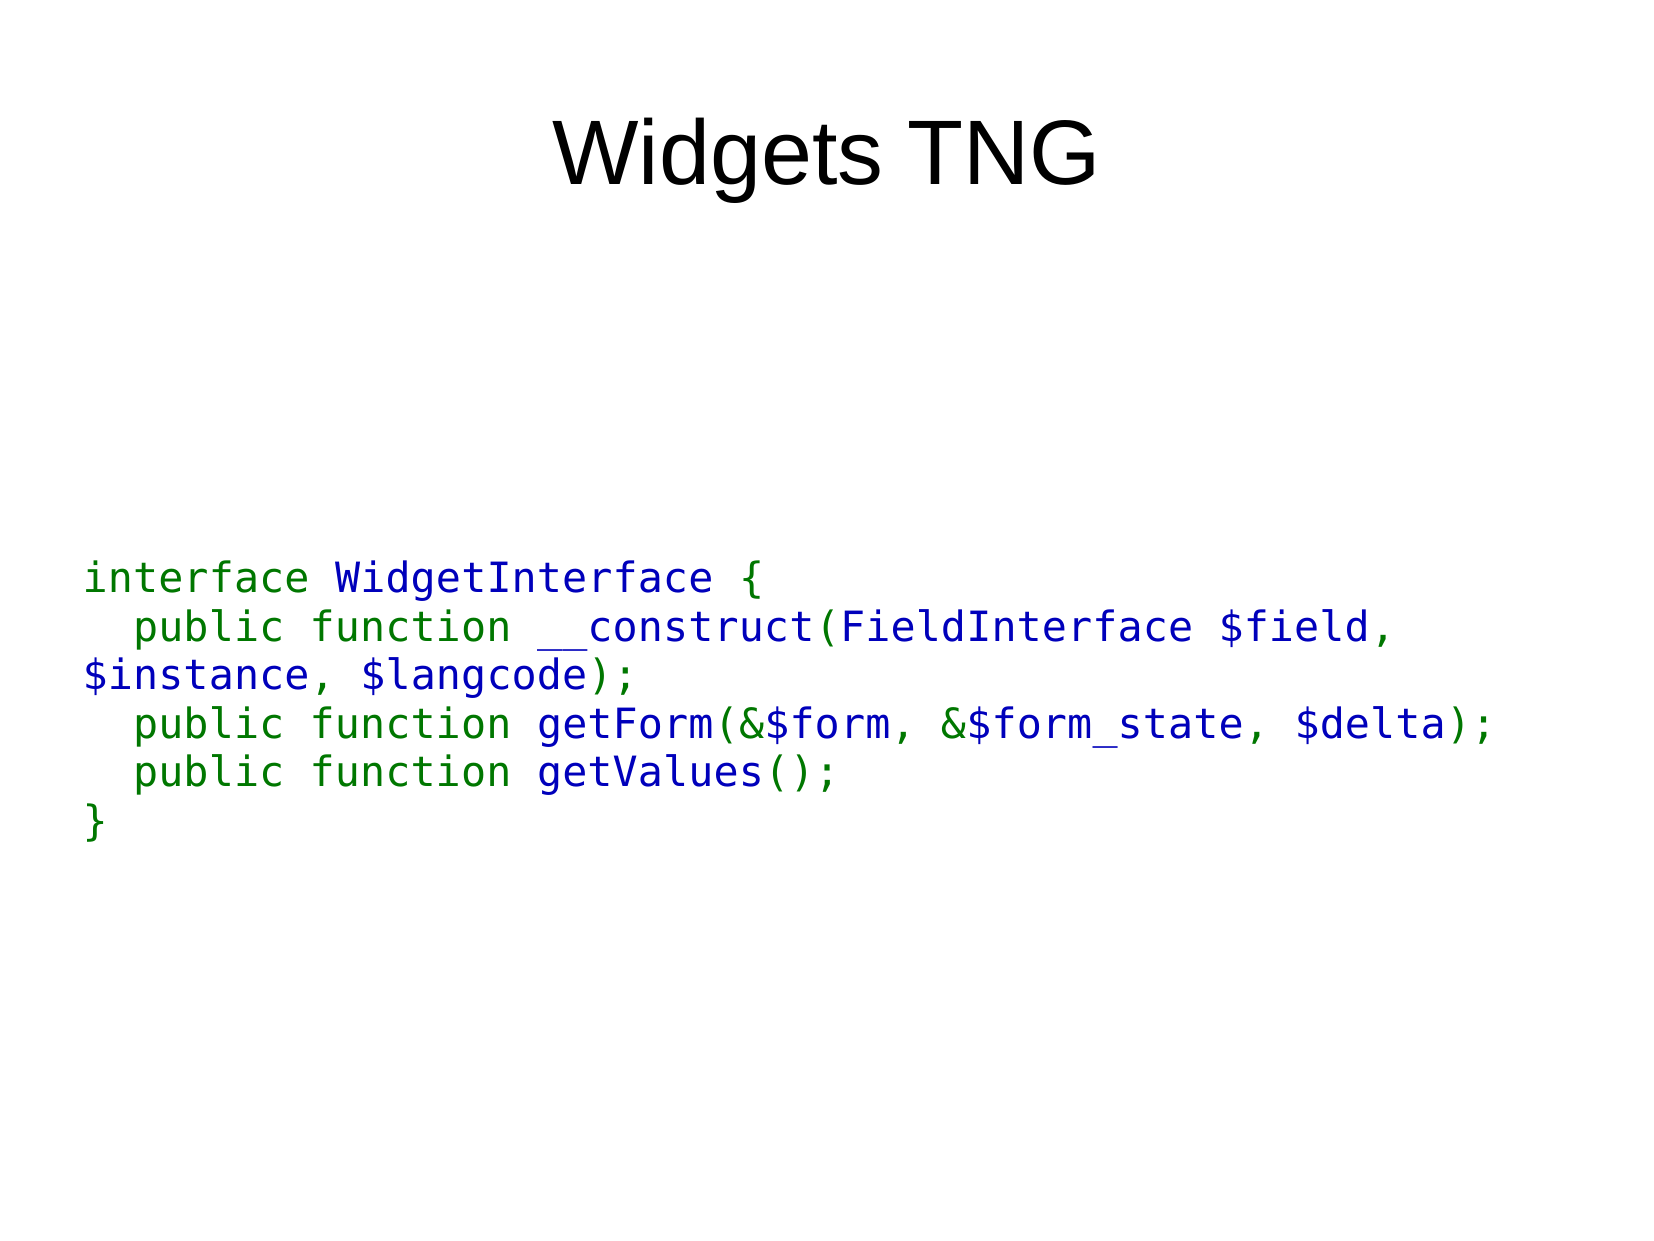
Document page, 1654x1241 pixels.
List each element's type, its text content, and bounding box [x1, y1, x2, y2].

subtitle interface WidgetInterface { public function __construct(FieldInterface $field, $instance, $langcode); public function getForm(&$form, &$form_state, $delta); public function getValues(); } [82, 297, 1571, 1102]
title Widgets TNG [82, 56, 1571, 250]
